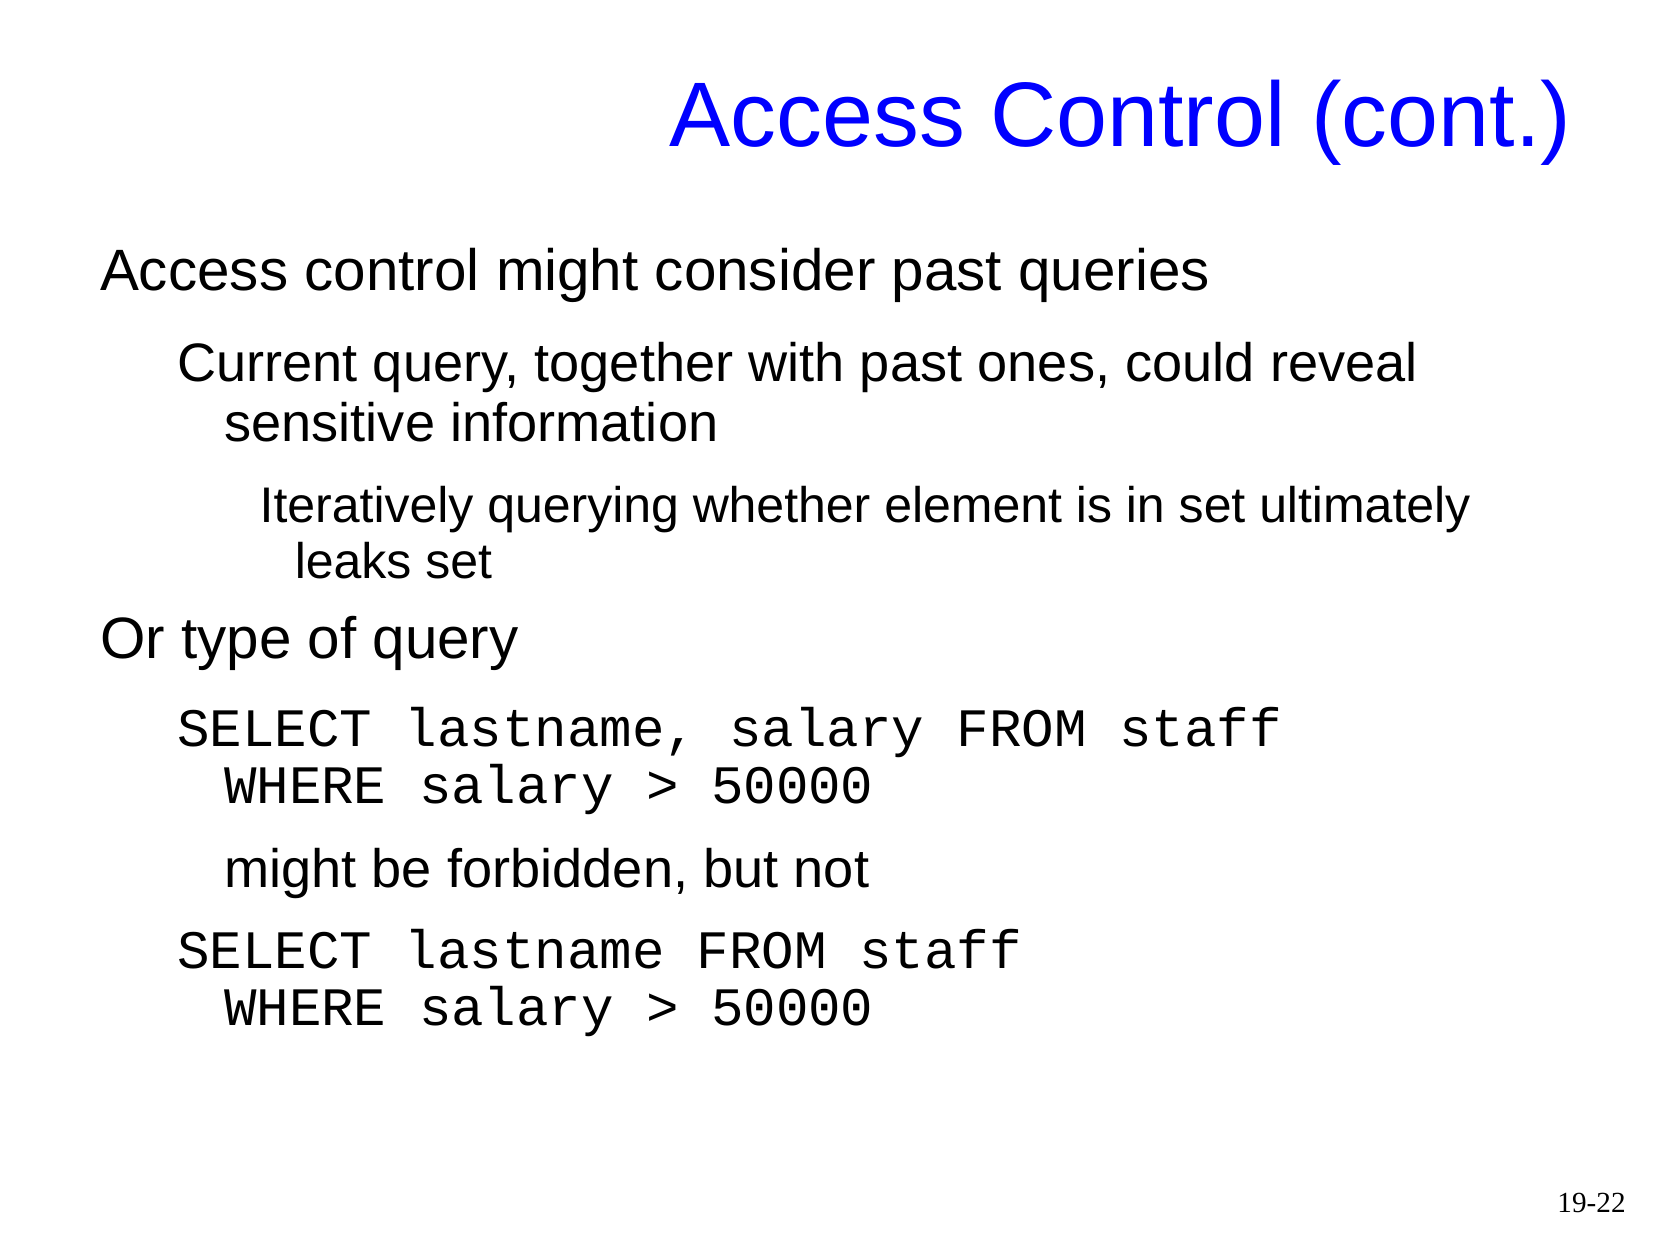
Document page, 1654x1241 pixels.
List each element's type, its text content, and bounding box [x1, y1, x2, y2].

title Access Control (cont.) [84, 11, 1573, 218]
list Access control might consider past queries Current query, together with past ones, could reveal sensitive information Iteratively querying whether element is in set ultimately leaks set Or type of query SELECT lastname, salary FROM staff WHERE salary > 50000 might be forbidden, but not SELECT lastname FROM staff WHERE salary > 50000 [82, 237, 1571, 1170]
